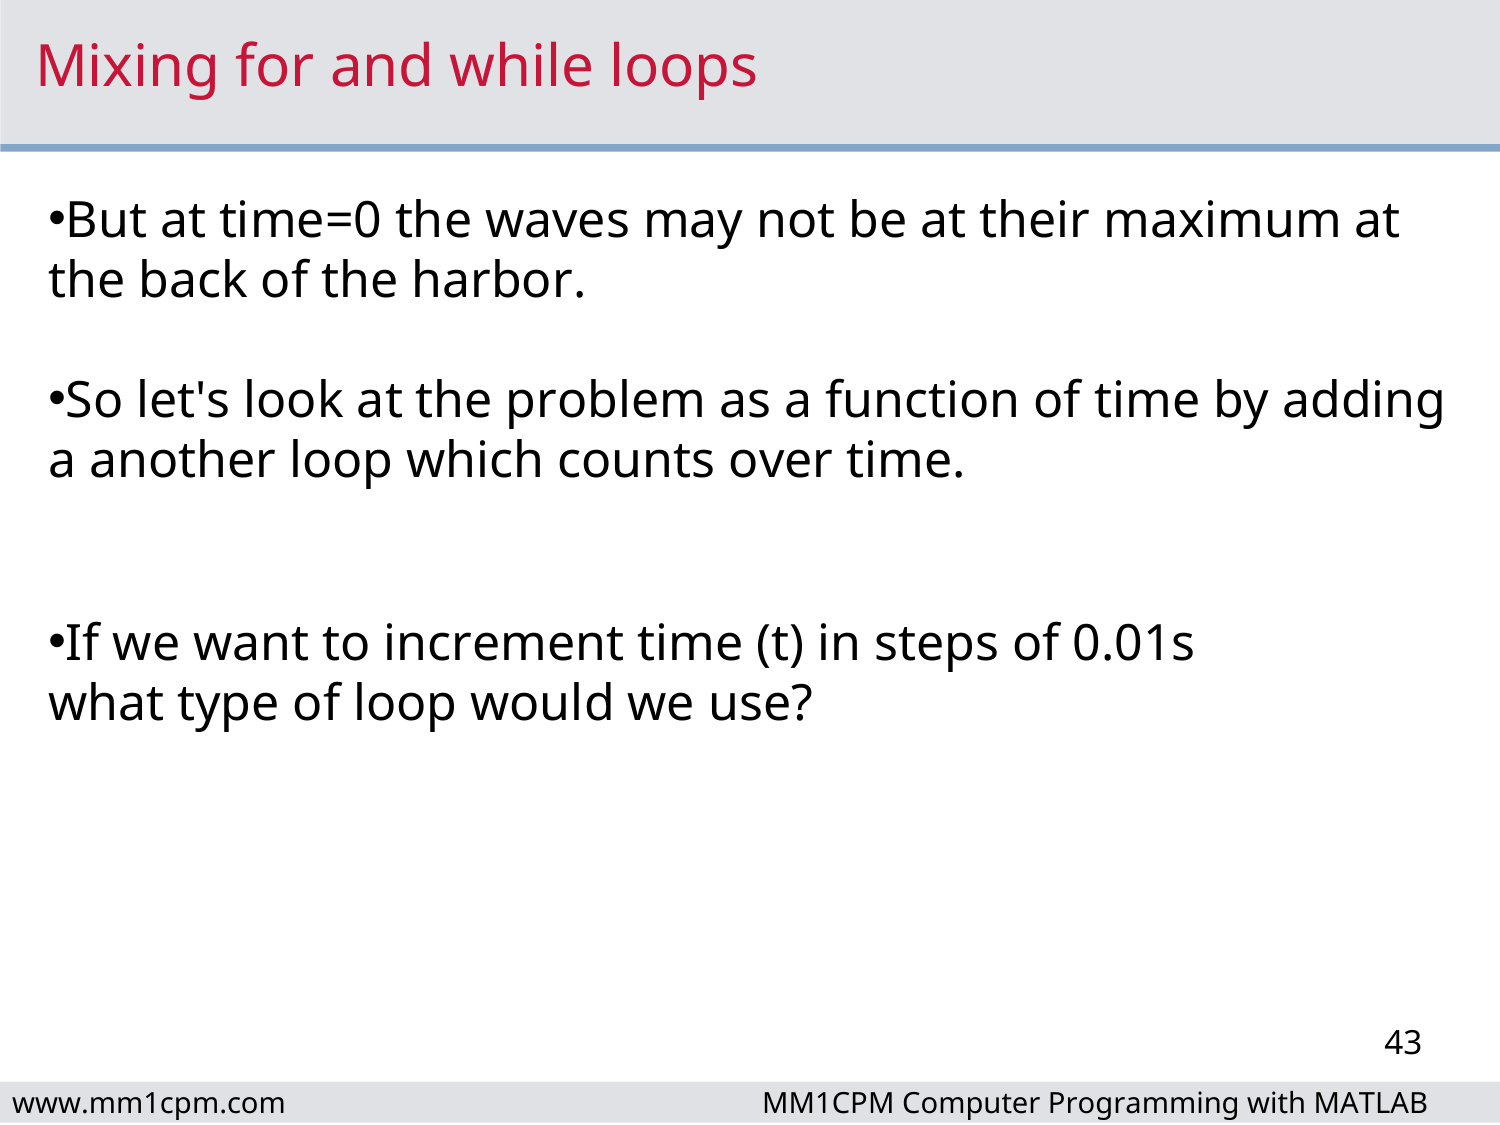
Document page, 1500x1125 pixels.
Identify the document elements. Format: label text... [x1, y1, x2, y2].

text_box If we want to increment time (t) in steps of 0.01s what type of loop would we use? [33, 542, 1294, 738]
title Mixing for and while loops [20, 11, 1258, 117]
text_box <number> [1369, 1013, 1500, 1084]
text_box But at time=0 the waves may not be at their maximum at the back of the harbor. So let's look at the problem as a function of time by adding a another loop which counts over time. [33, 180, 1498, 556]
